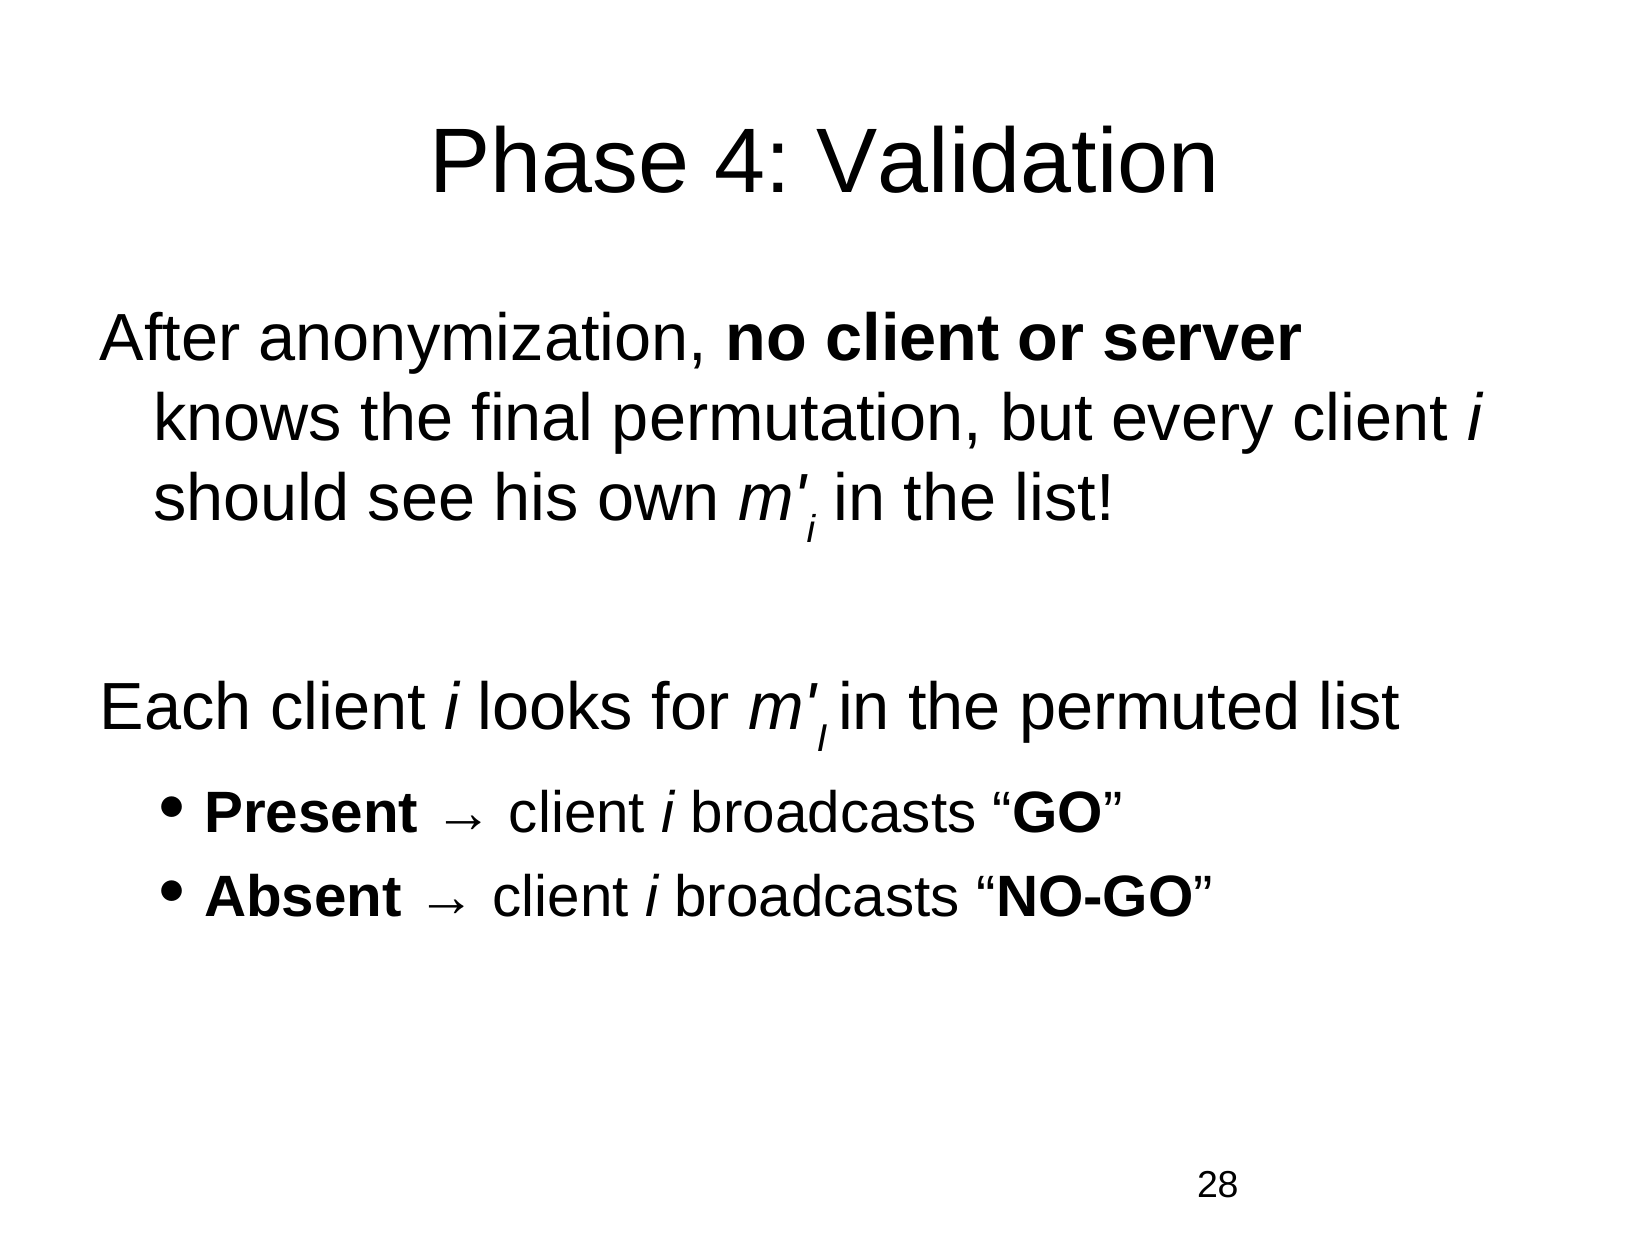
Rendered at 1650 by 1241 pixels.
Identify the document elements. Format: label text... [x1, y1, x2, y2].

list After anonymization, no client or server knows the final permutation, but every client i should see his own m'i in the list! Each client i looks for m'I in the permuted list Present → client i broadcasts “GO” Absent → client i broadcasts “NO-GO” [82, 289, 1568, 1181]
title Phase 4: Validation [82, 49, 1568, 257]
